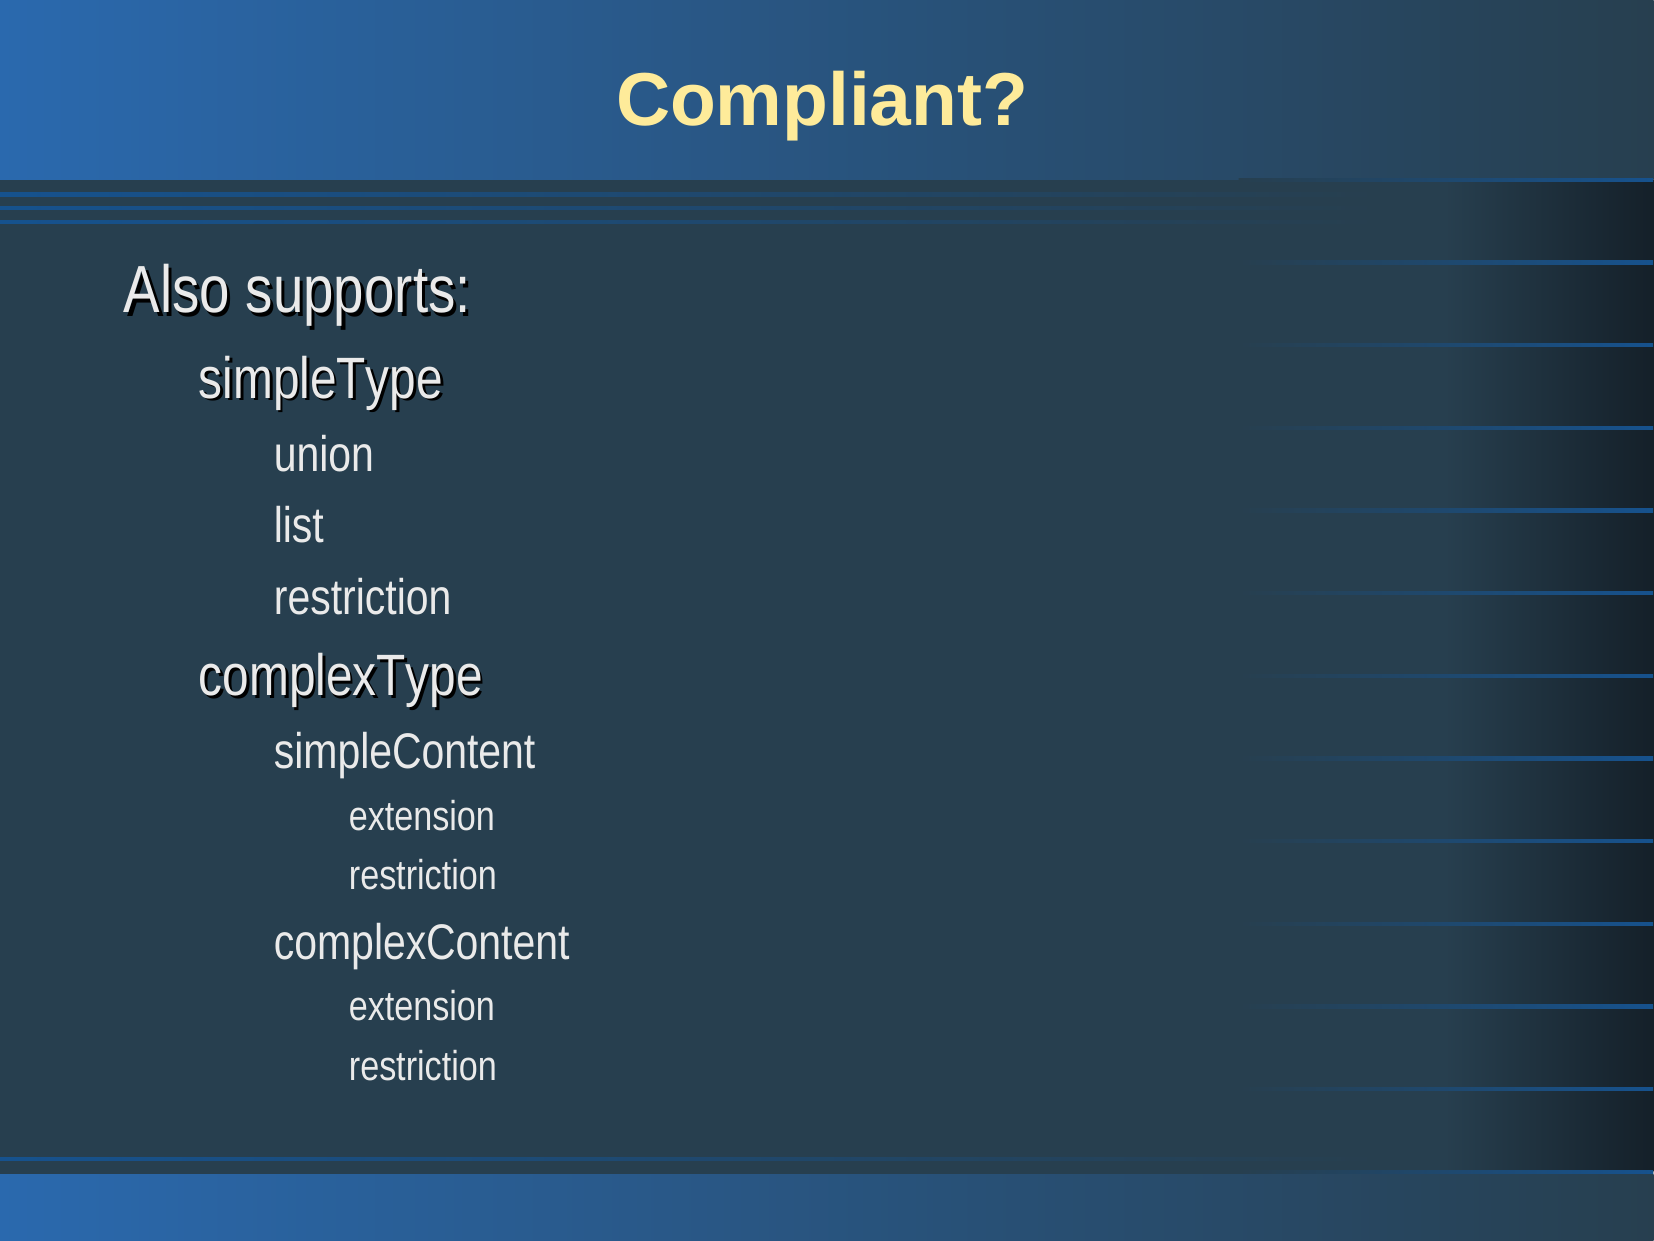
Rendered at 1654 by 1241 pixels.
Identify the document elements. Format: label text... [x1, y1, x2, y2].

list Also supports: simpleType union list restriction complexType simpleContent extension restriction complexContent extension restriction [124, 248, 1530, 1129]
title Compliant? [91, 34, 1553, 158]
